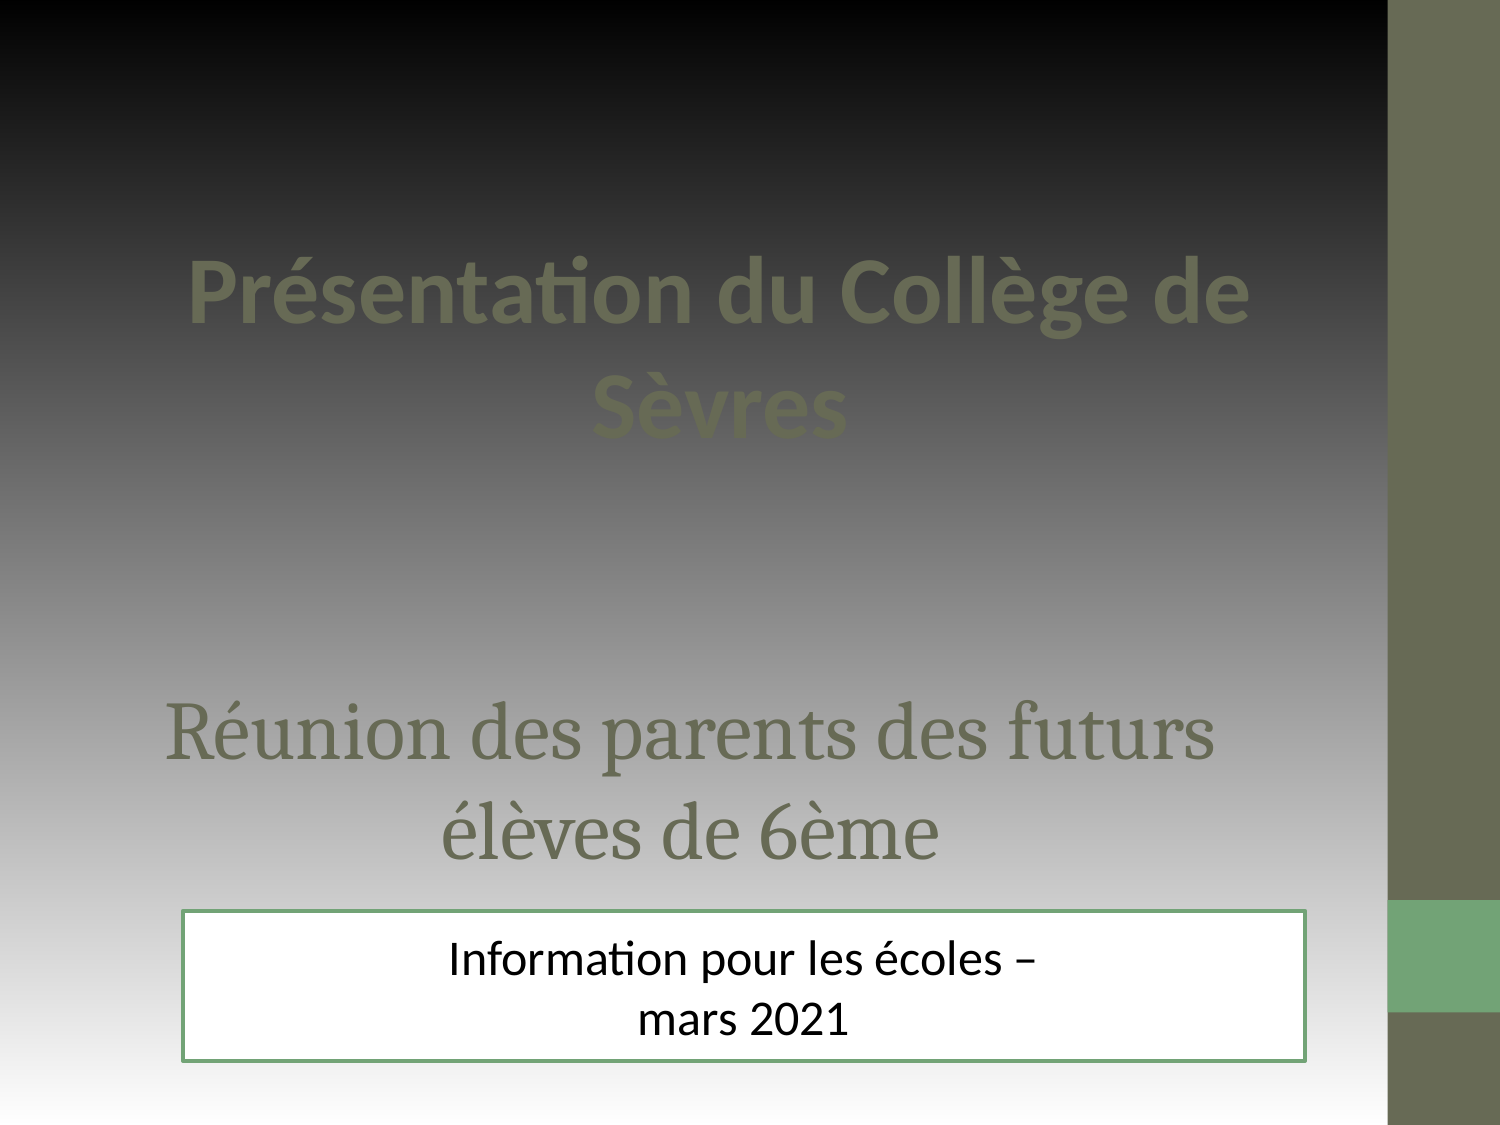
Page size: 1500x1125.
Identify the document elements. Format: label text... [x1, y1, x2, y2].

text_box Information pour les écoles – mars 2021 [182, 910, 1306, 1061]
title Présentation du Collège de Sèvres [88, 219, 1353, 575]
subtitle Réunion des parents des futurs élèves de 6ème [41, 668, 1341, 882]
